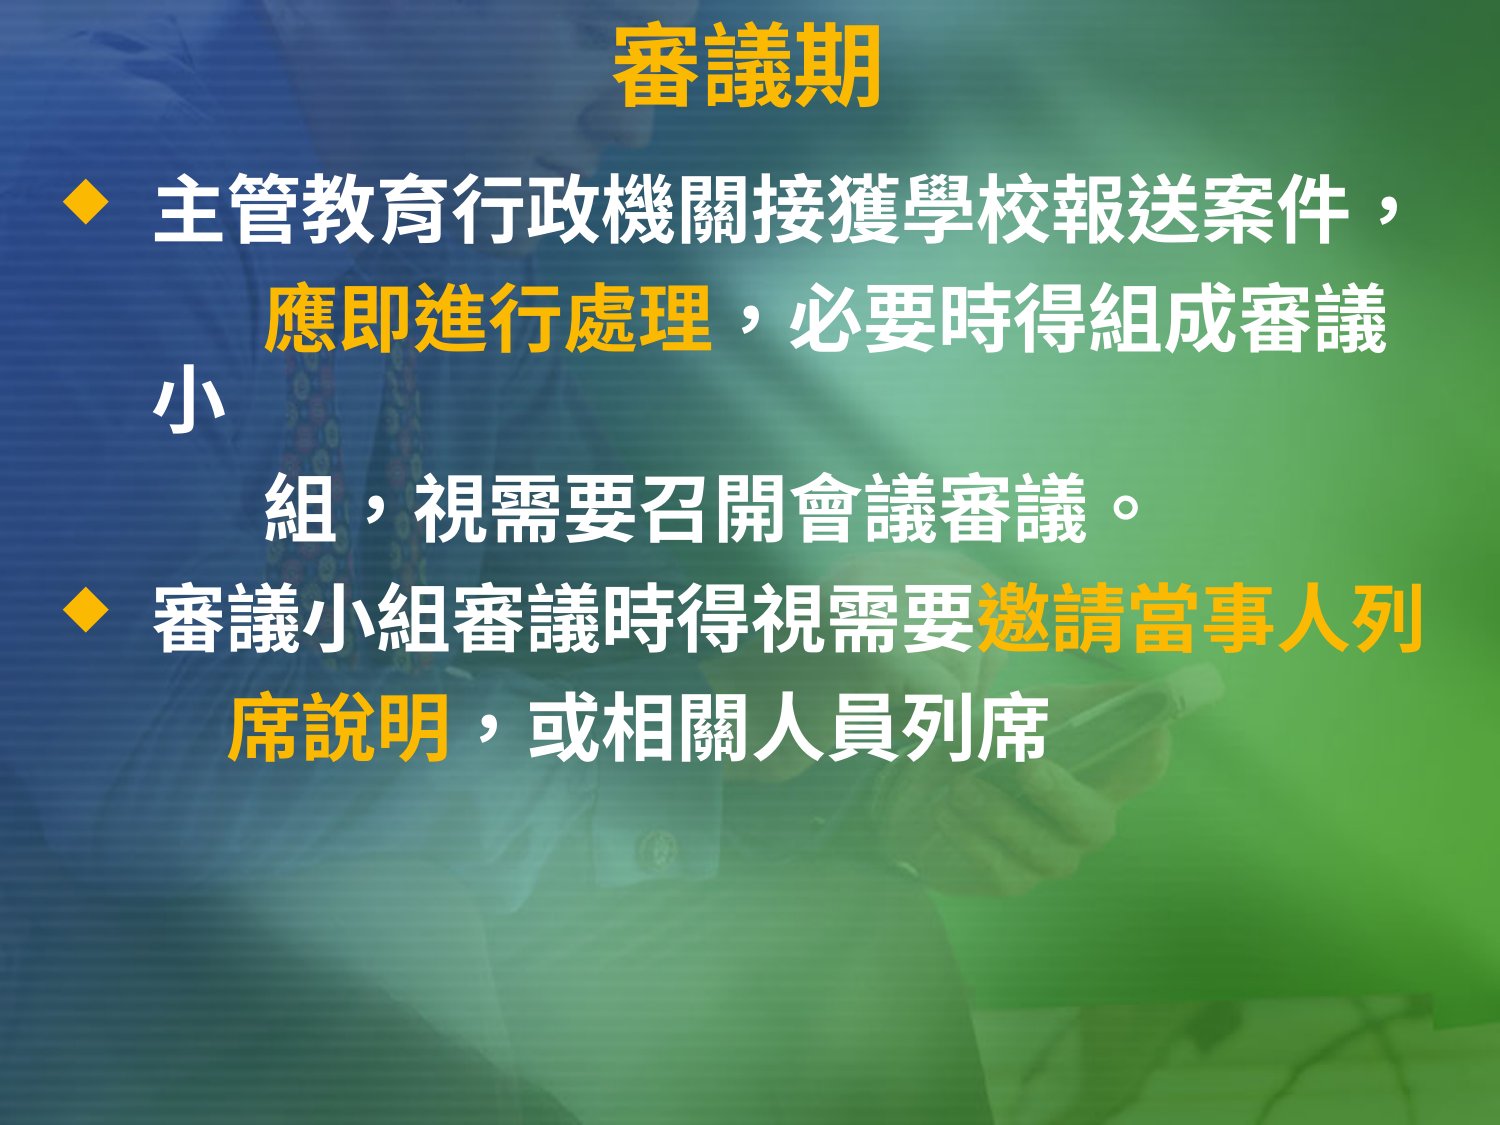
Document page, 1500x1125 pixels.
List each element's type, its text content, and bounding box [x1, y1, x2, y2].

picture [0, 0, 1500, 1125]
list 主管教育行政機關接獲學校報送案件， 應即進行處理，必要時得組成審議小 組，視需要召開會議審議。 審議小組審議時得視需要邀請當事人列 席說明，或相關人員列席 [43, 165, 1464, 889]
title 審議期 [257, 12, 1240, 127]
